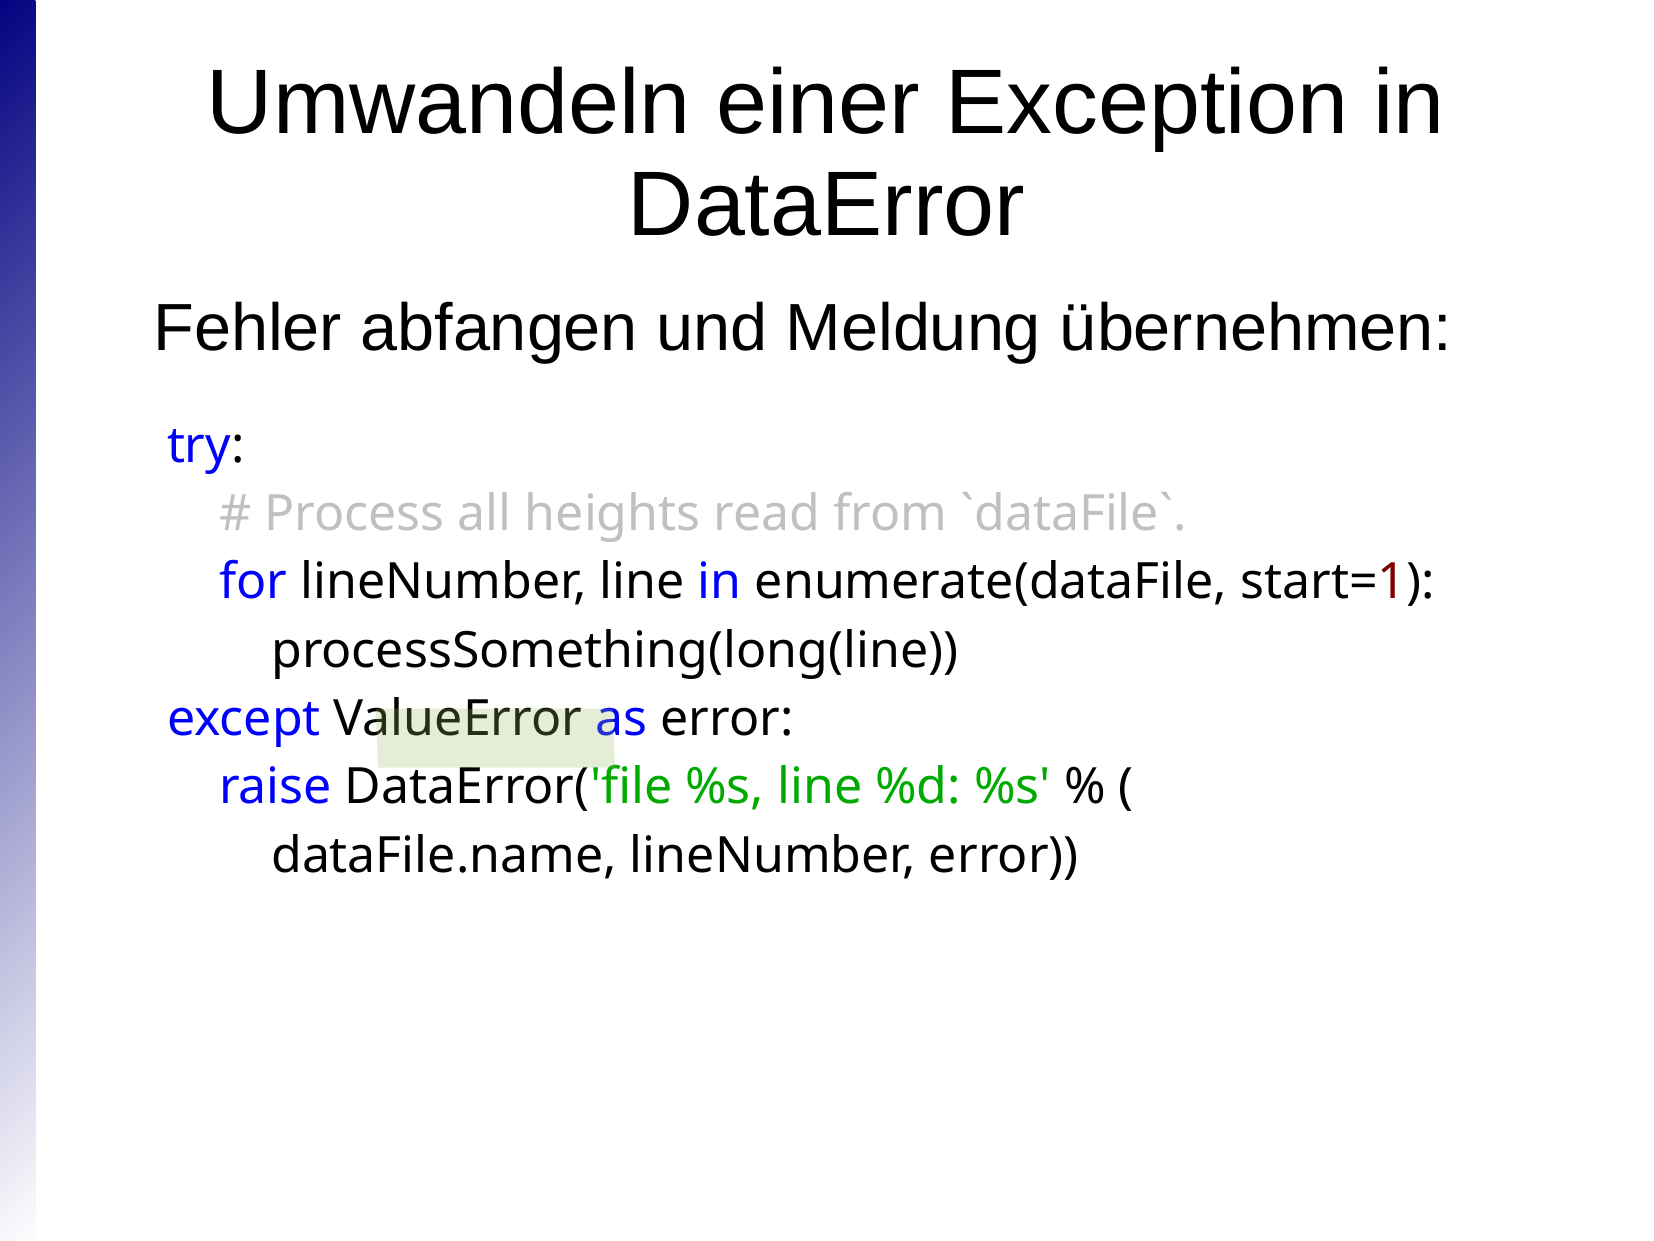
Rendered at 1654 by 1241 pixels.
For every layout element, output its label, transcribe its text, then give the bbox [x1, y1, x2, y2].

title Umwandeln einer Exception in DataError [82, 49, 1571, 257]
text_box [375, 708, 615, 768]
list Fehler abfangen und Meldung übernehmen: [82, 290, 1571, 402]
text_box try: # Process all heights read from `dataFile`. for lineNumber, line in enumerate(dataFile, start=1): processSomething(long(line)) except ValueError as error: raise DataError('file %s, line %d: %s' % ( dataFile.name, lineNumber, error)) [100, 401, 1565, 910]
